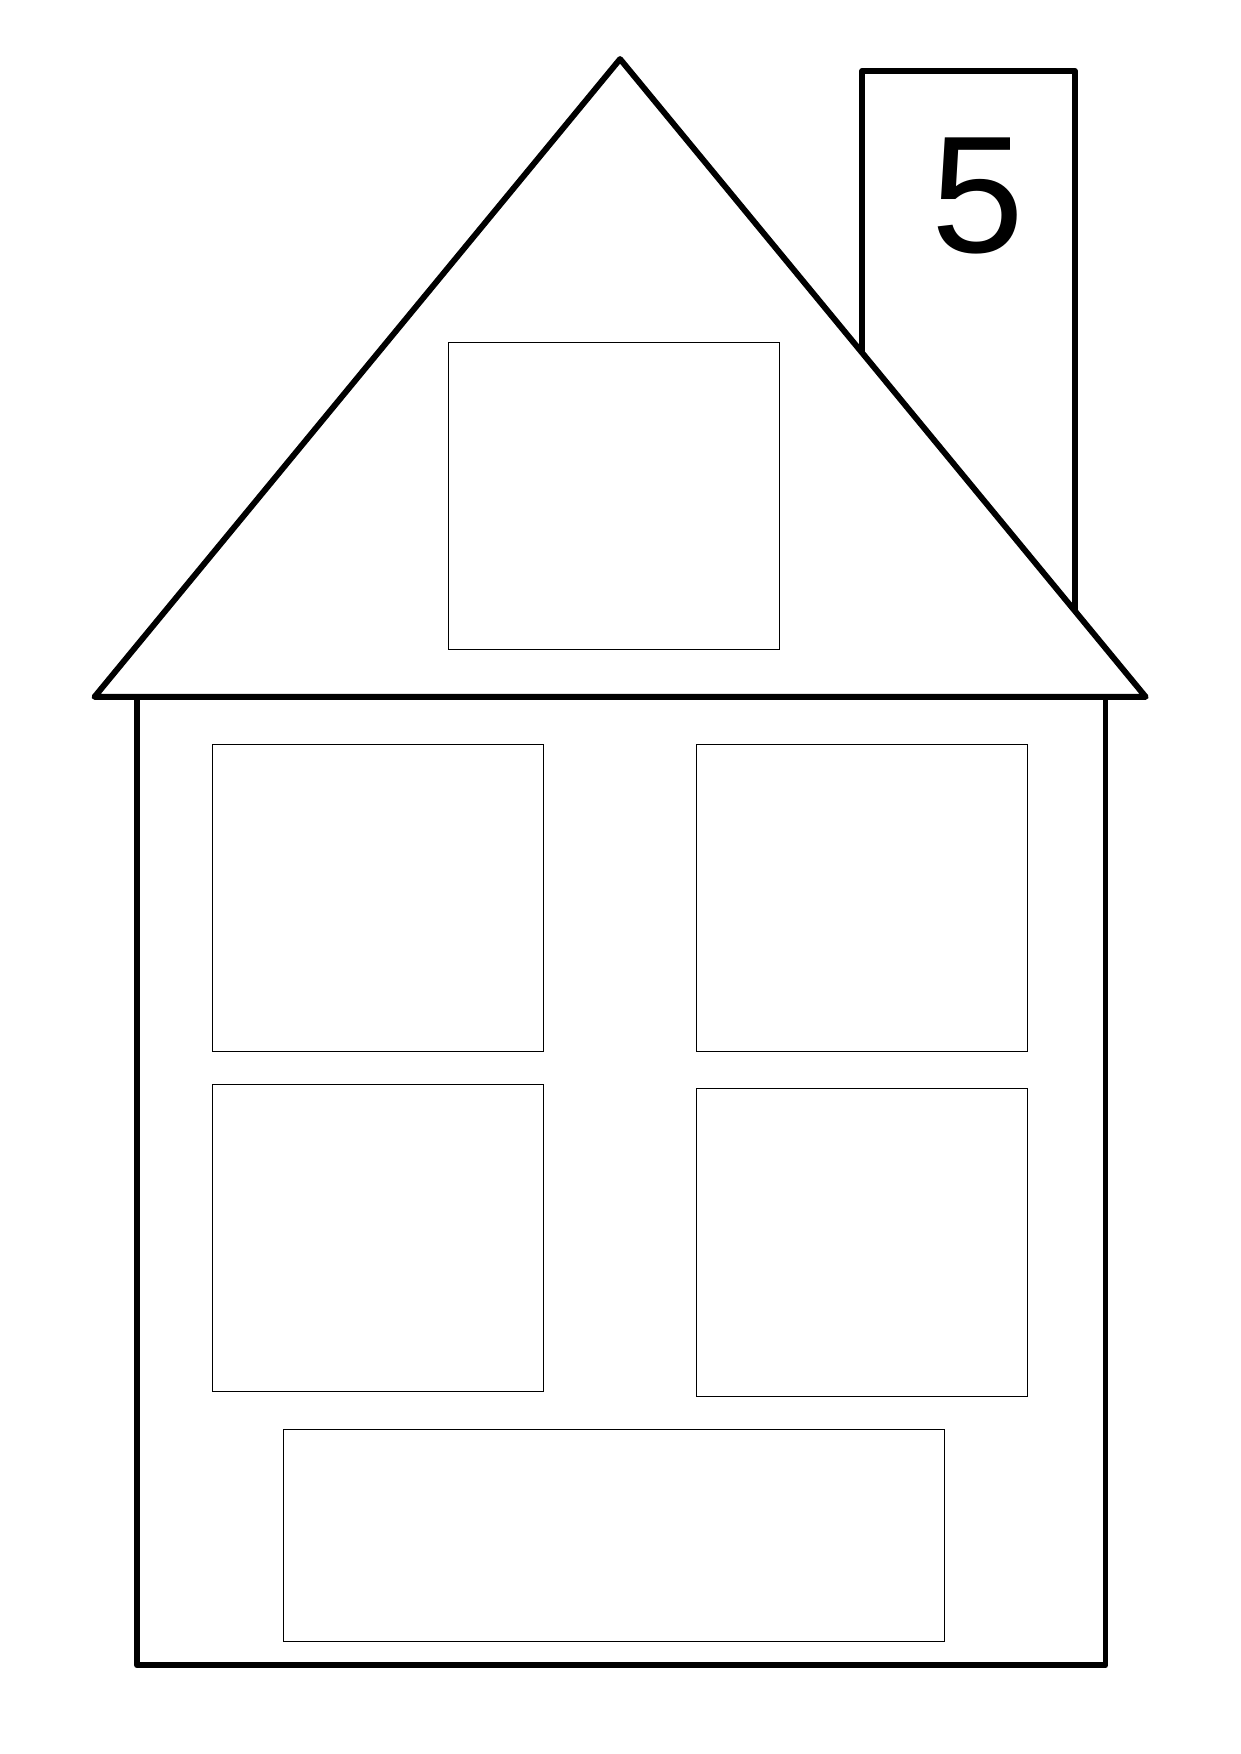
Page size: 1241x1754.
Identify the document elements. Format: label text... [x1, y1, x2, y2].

text_box [94, 59, 1146, 1666]
text_box 5 [916, 94, 1040, 296]
